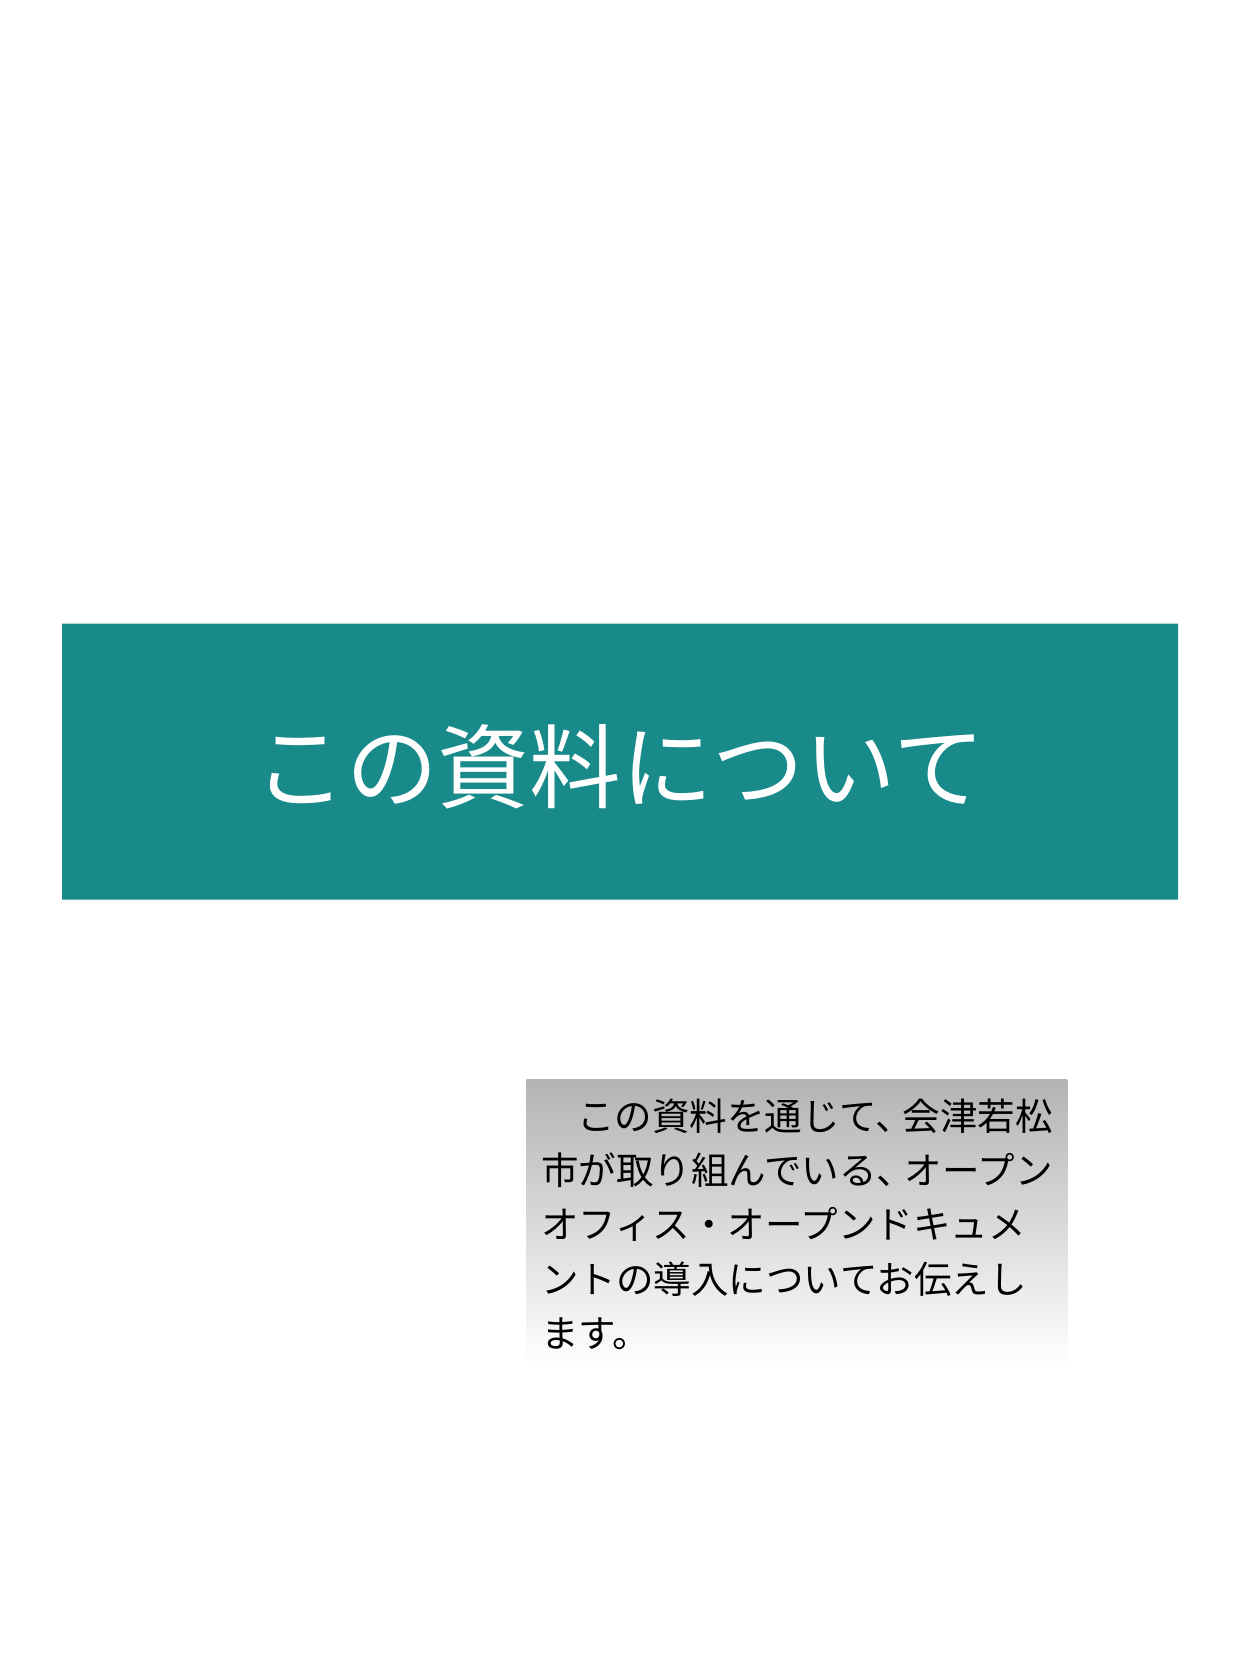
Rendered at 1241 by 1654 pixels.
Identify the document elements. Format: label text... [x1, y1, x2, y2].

title この資料について [62, 623, 1179, 900]
text_box この資料を通じて、会津若松市が取り組んでいる、オープンオフィス・オープンドキュメントの導入についてお伝えします。 [526, 1079, 1068, 1245]
